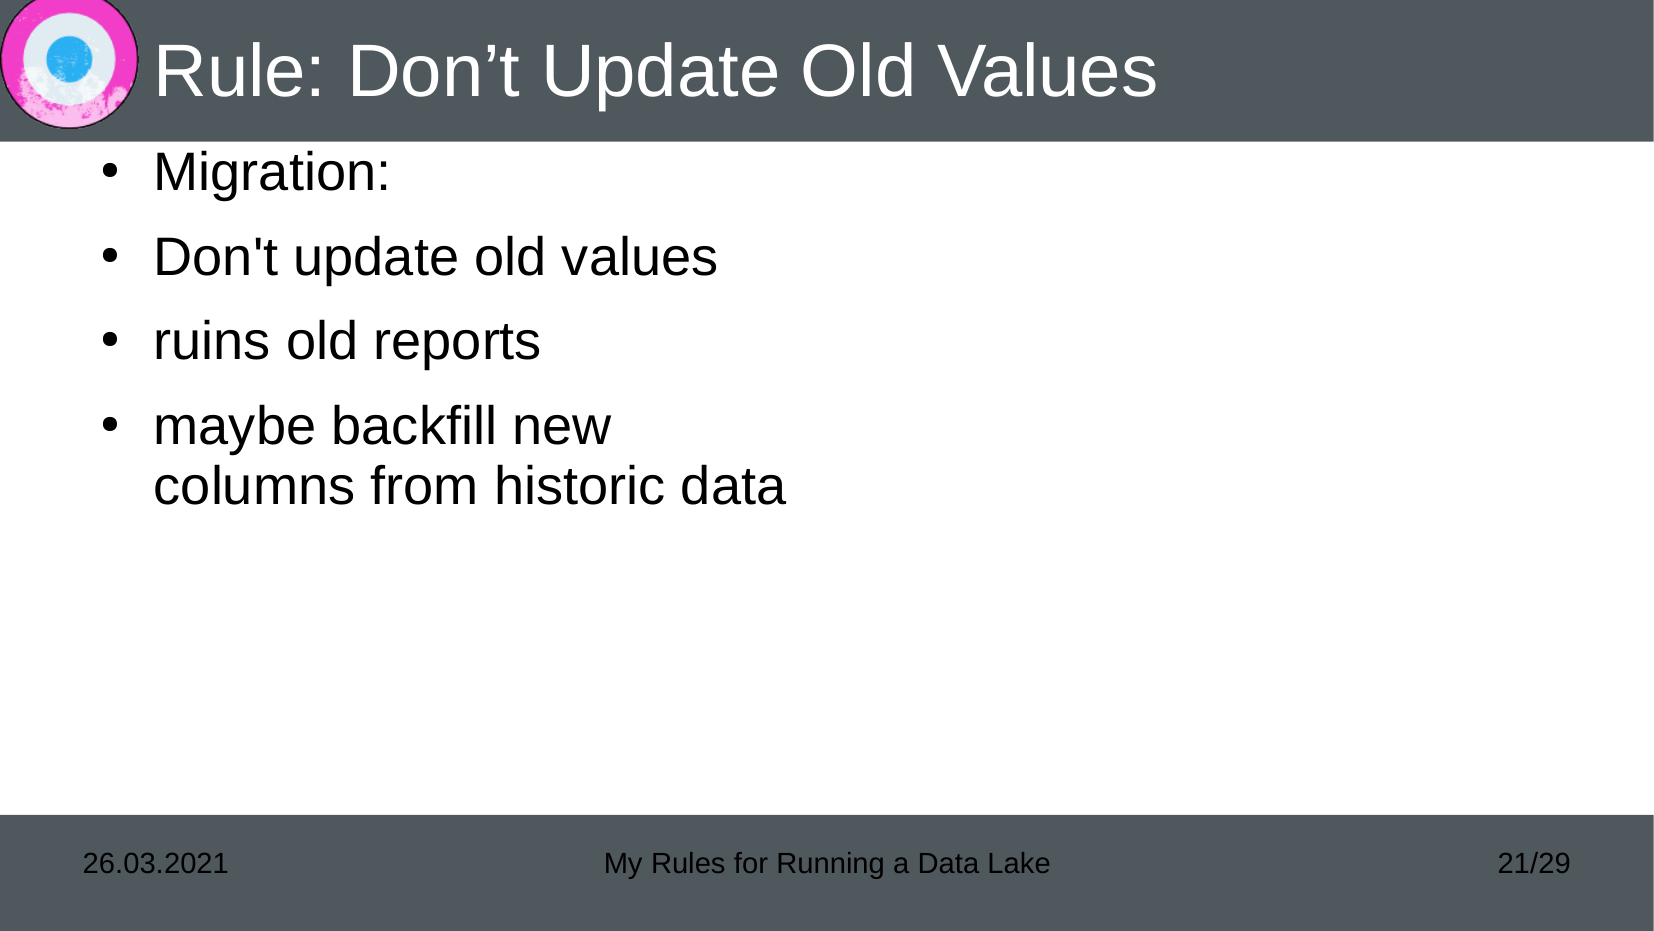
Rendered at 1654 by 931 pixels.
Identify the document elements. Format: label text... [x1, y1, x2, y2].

list Migration: Don't update old values ruins old reports maybe backfill new columns from historic data [82, 141, 809, 815]
title Rule: Don’t Update Old Values [153, 5, 1654, 136]
picture [0, 0, 228, 148]
